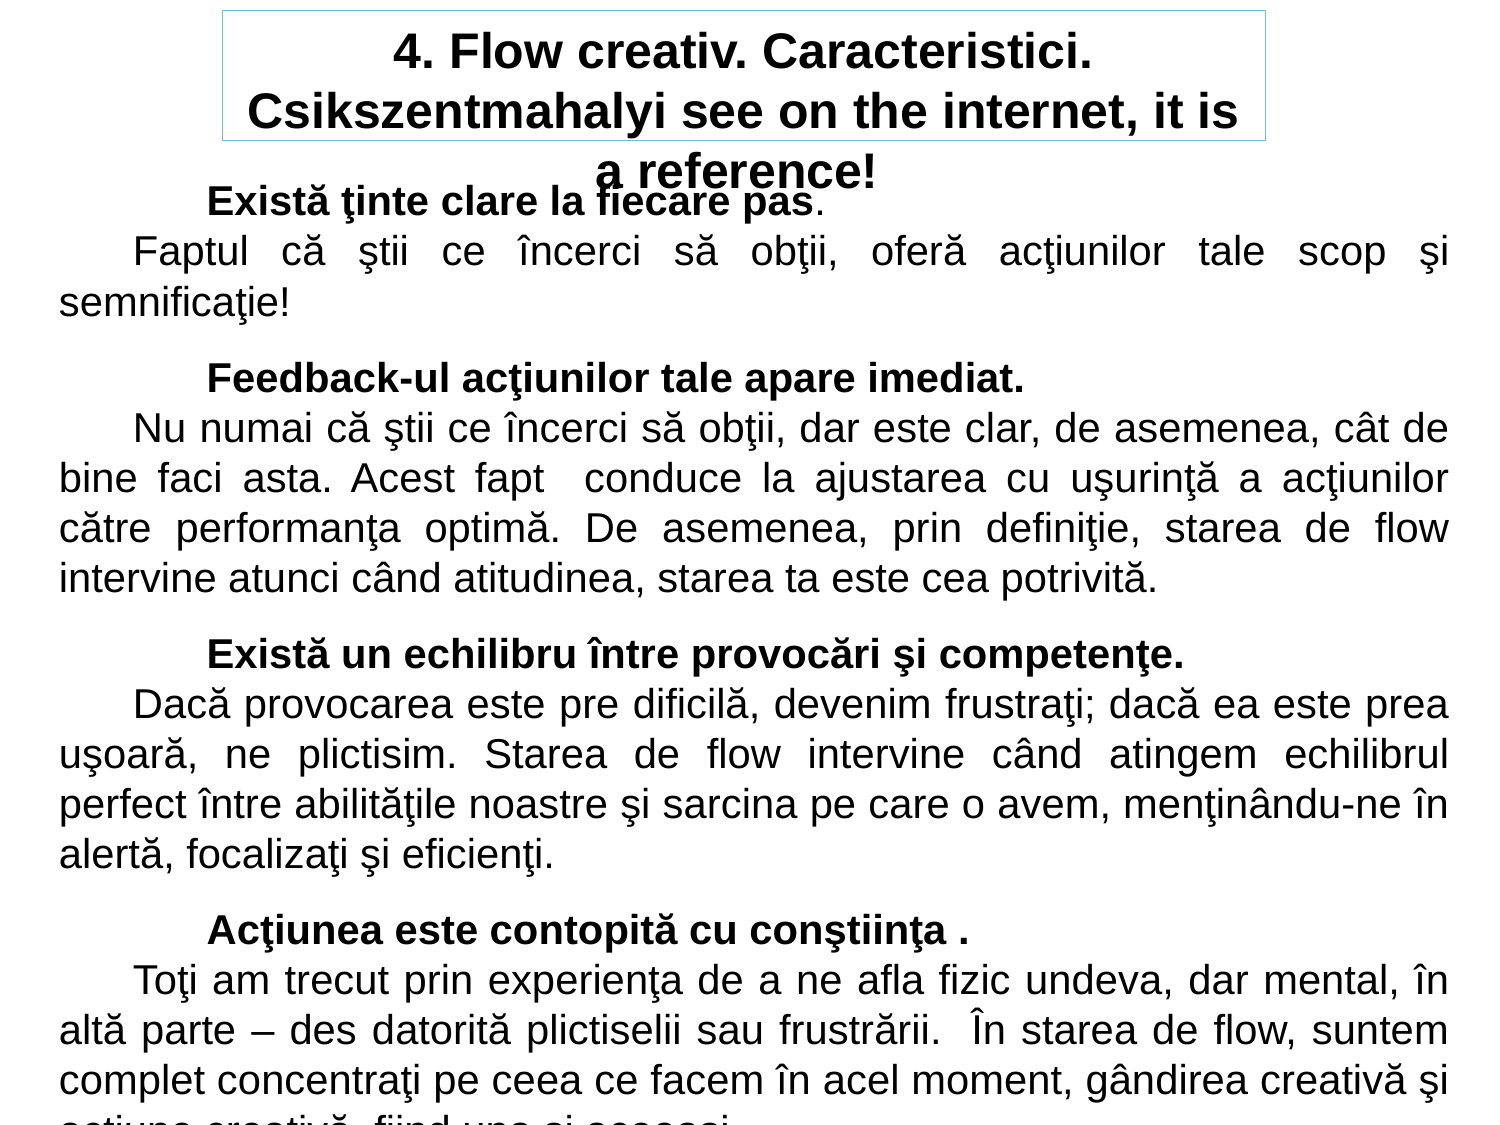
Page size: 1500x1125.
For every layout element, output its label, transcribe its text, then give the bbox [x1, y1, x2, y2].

title 4. Flow creativ. Caracteristici. Csikszentmahalyi see on the internet, it is a reference! [222, 10, 1266, 140]
list Există ţinte clare la fiecare pas. Faptul că ştii ce încerci să obţii, oferă acţiunilor tale scop şi semnificaţie! Feedback-ul acţiunilor tale apare imediat. Nu numai că ştii ce încerci să obţii, dar este clar, de asemenea, cât de bine faci asta. Acest fapt conduce la ajustarea cu uşurinţă a acţiunilor către performanţa optimă. De asemenea, prin definiţie, starea de flow intervine atunci când atitudinea, starea ta este cea potrivită. Există un echilibru între provocări şi competenţe. Dacă provocarea este pre dificilă, devenim frustraţi; dacă ea este prea uşoară, ne plictisim. Starea de flow intervine când atingem echilibrul perfect între abilităţile noastre şi sarcina pe care o avem, menţinându-ne în alertă, focalizaţi şi eficienţi. Acţiunea este contopită cu conştiinţa . Toţi am trecut prin experienţa de a ne afla fizic undeva, dar mental, în altă parte – des datorită plictiselii sau frustrării. În starea de flow, suntem complet concentraţi pe ceea ce facem în acel moment, gândirea creativă şi acţiune creativă fiind una şi aceeaşi. [44, 140, 1465, 1103]
